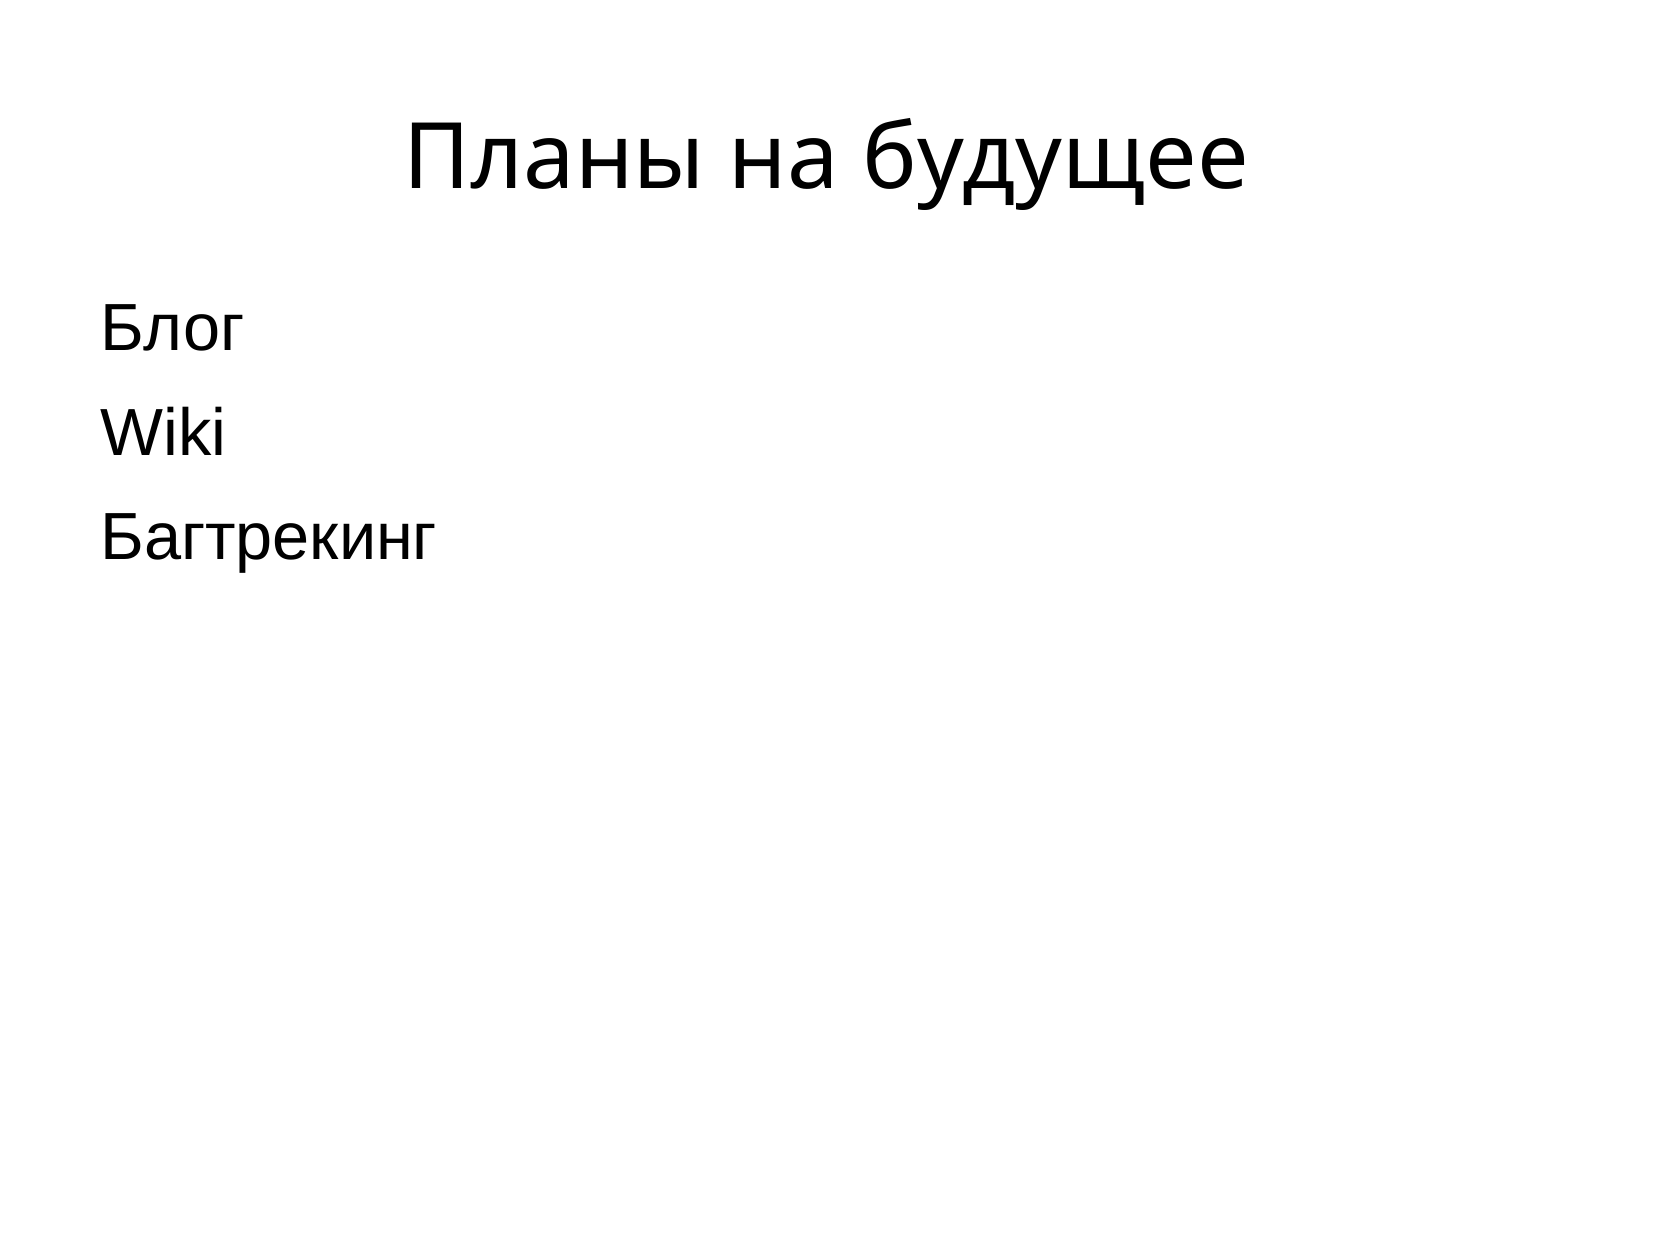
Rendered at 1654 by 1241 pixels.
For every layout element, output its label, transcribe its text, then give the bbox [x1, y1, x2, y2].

list Блог Wiki Багтрекинг [82, 290, 1571, 1094]
title Планы на будущее [82, 56, 1571, 250]
